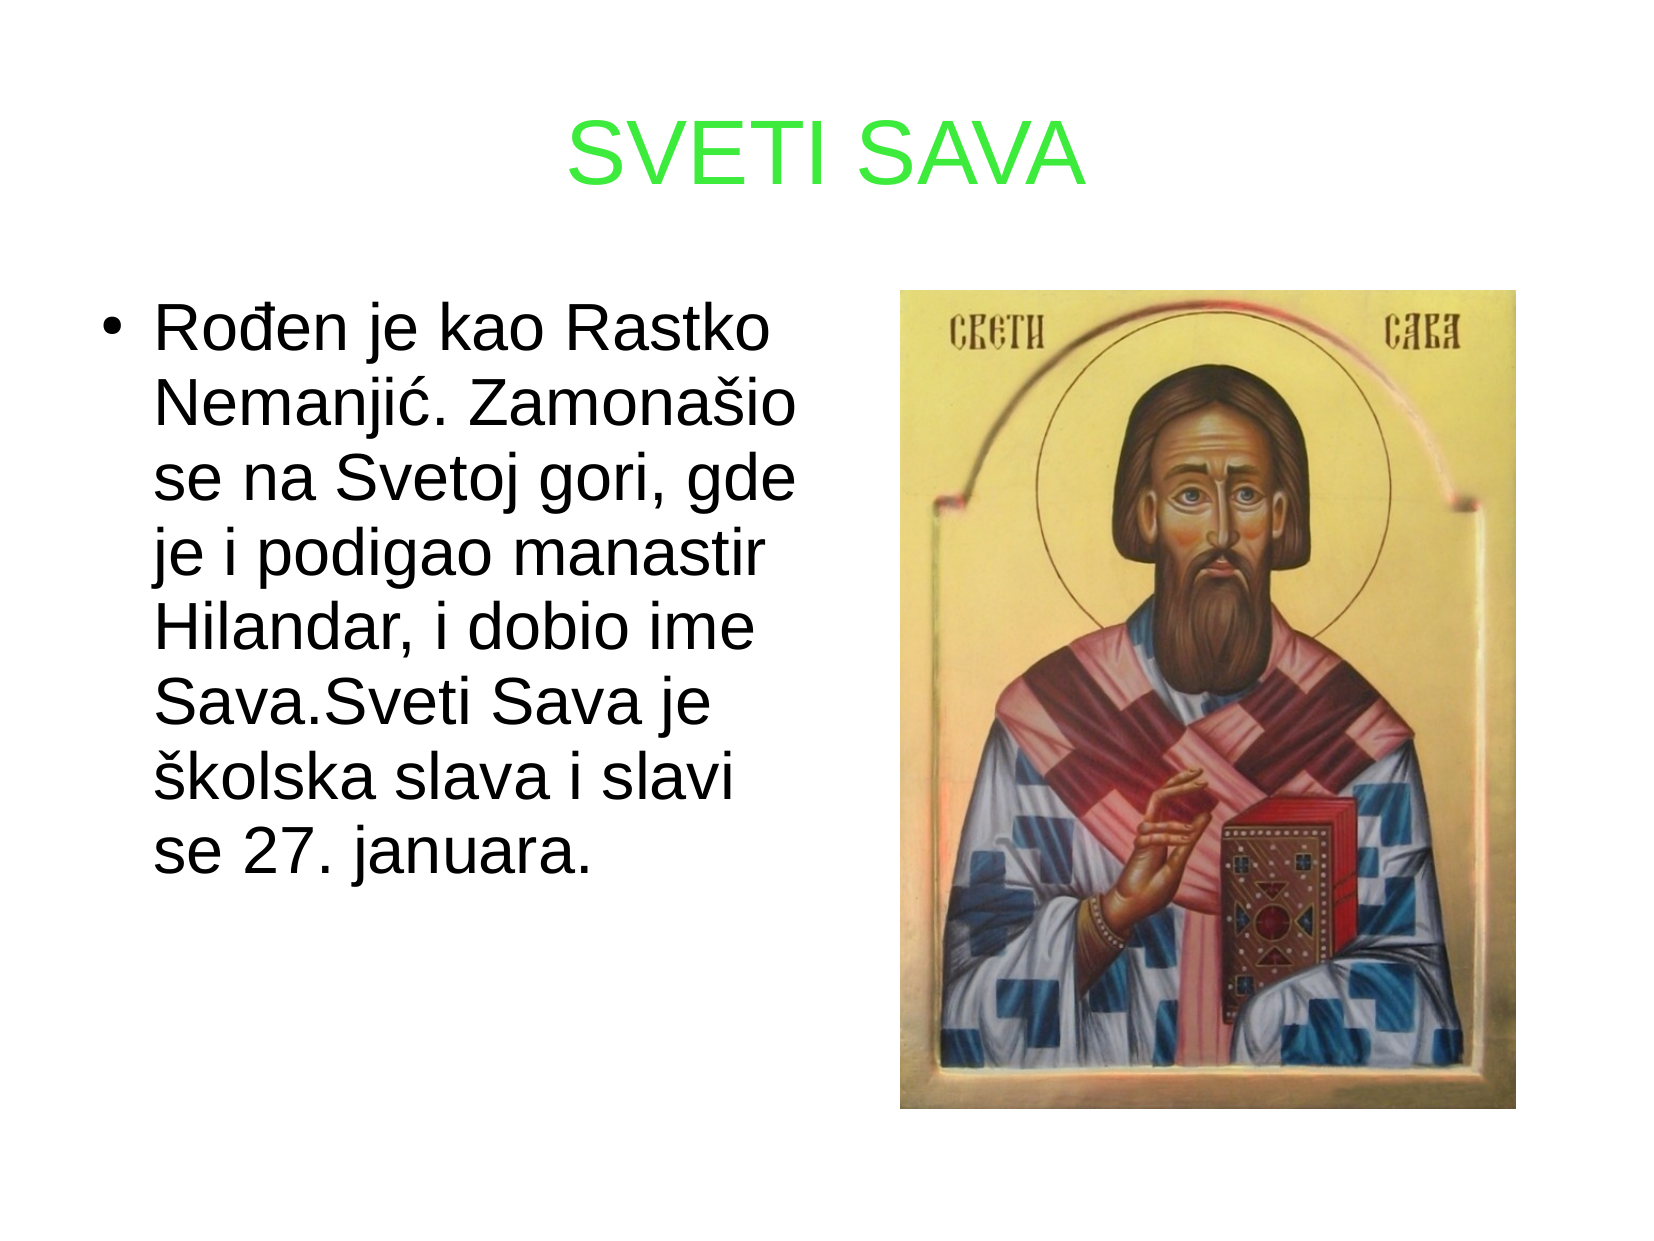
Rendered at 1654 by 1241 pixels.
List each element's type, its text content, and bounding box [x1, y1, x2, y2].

picture [900, 290, 1516, 1109]
list Rođen je kao Rastko Nemanjić. Zamonašio se na Svetoj gori, gde je i podigao manastir Hilandar, i dobio ime Sava.Sveti Sava je školska slava i slavi se 27. januara. [82, 290, 809, 1109]
title SVETI SAVA [82, 56, 1571, 250]
